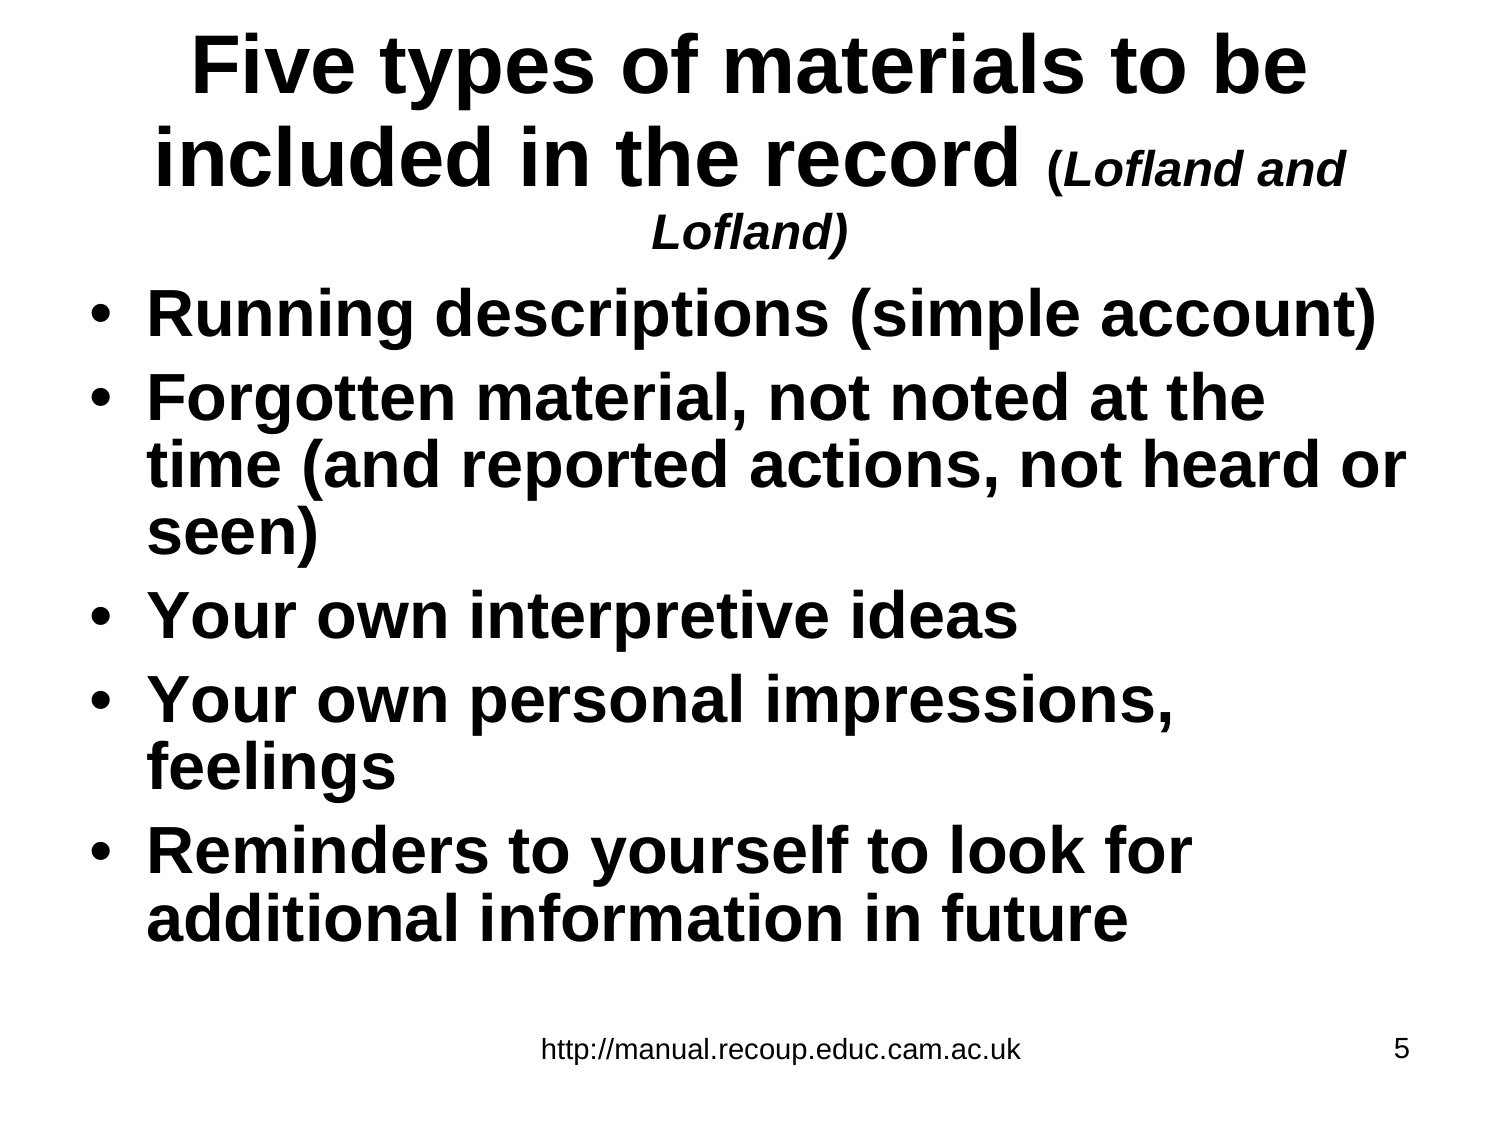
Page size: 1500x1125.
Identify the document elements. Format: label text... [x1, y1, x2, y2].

title Five types of materials to be included in the record (Lofland and Lofland) [84, 1, 1416, 275]
list Running descriptions (simple account) Forgotten material, not noted at the time (and reported actions, not heard or seen) Your own interpretive ideas Your own personal impressions, feelings Reminders to yourself to look for additional information in future [75, 275, 1426, 1018]
